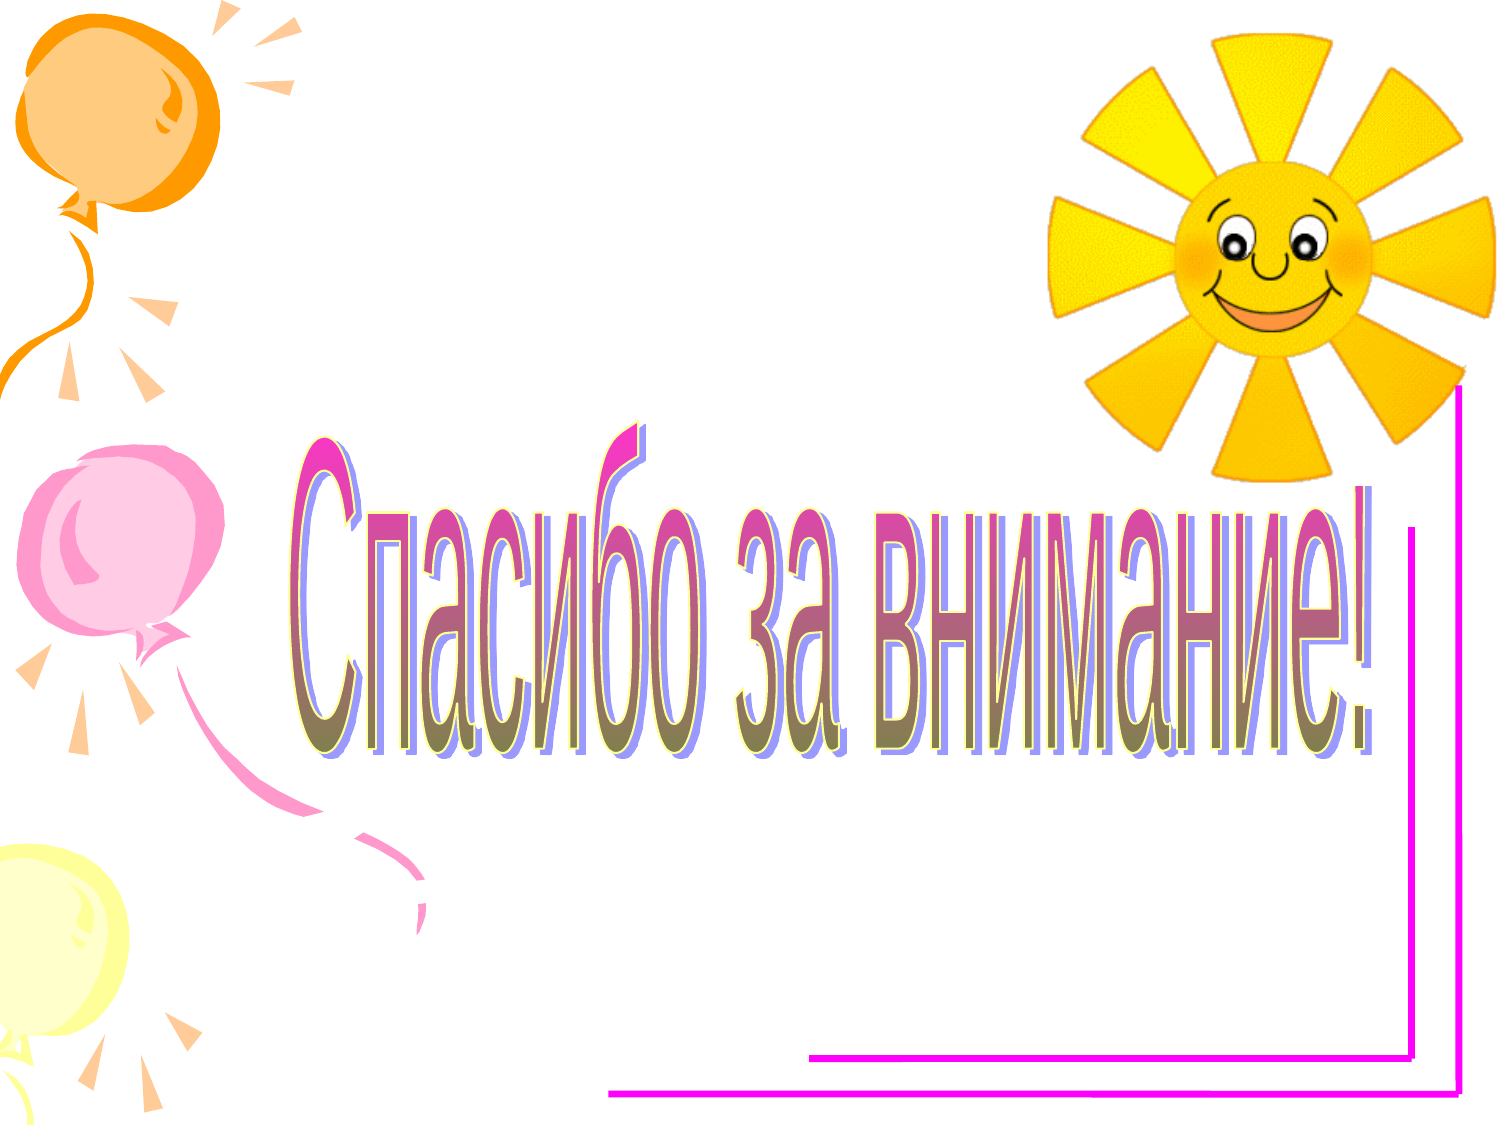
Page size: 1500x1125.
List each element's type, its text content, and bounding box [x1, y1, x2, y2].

text_box Спасибо за внимание! [1235, 512, 1280, 749]
text_box Спасибо за внимание! [591, 420, 641, 754]
text_box Спасибо за внимание! [420, 508, 475, 754]
text_box Спасибо за внимание! [649, 508, 700, 754]
text_box Спасибо за внимание! [366, 512, 409, 749]
text_box Спасибо за внимание! [1177, 512, 1221, 749]
text_box Спасибо за внимание! [478, 508, 524, 754]
text_box Спасибо за внимание! [534, 512, 579, 749]
text_box Спасибо за внимание! [1354, 486, 1364, 663]
text_box Спасибо за внимание! [1354, 704, 1364, 749]
text_box Спасибо за внимание! [735, 508, 777, 754]
text_box Спасибо за внимание! [988, 512, 1033, 749]
text_box Спасибо за внимание! [930, 512, 975, 749]
text_box Спасибо за внимание! [1047, 512, 1105, 749]
text_box Спасибо за внимание! [289, 436, 356, 754]
picture [1026, 0, 1500, 486]
text_box Спасибо за внимание! [875, 512, 920, 749]
text_box Спасибо за внимание! [1290, 508, 1340, 754]
text_box Спасибо за внимание! [1116, 508, 1171, 754]
text_box Спасибо за внимание! [785, 508, 839, 754]
